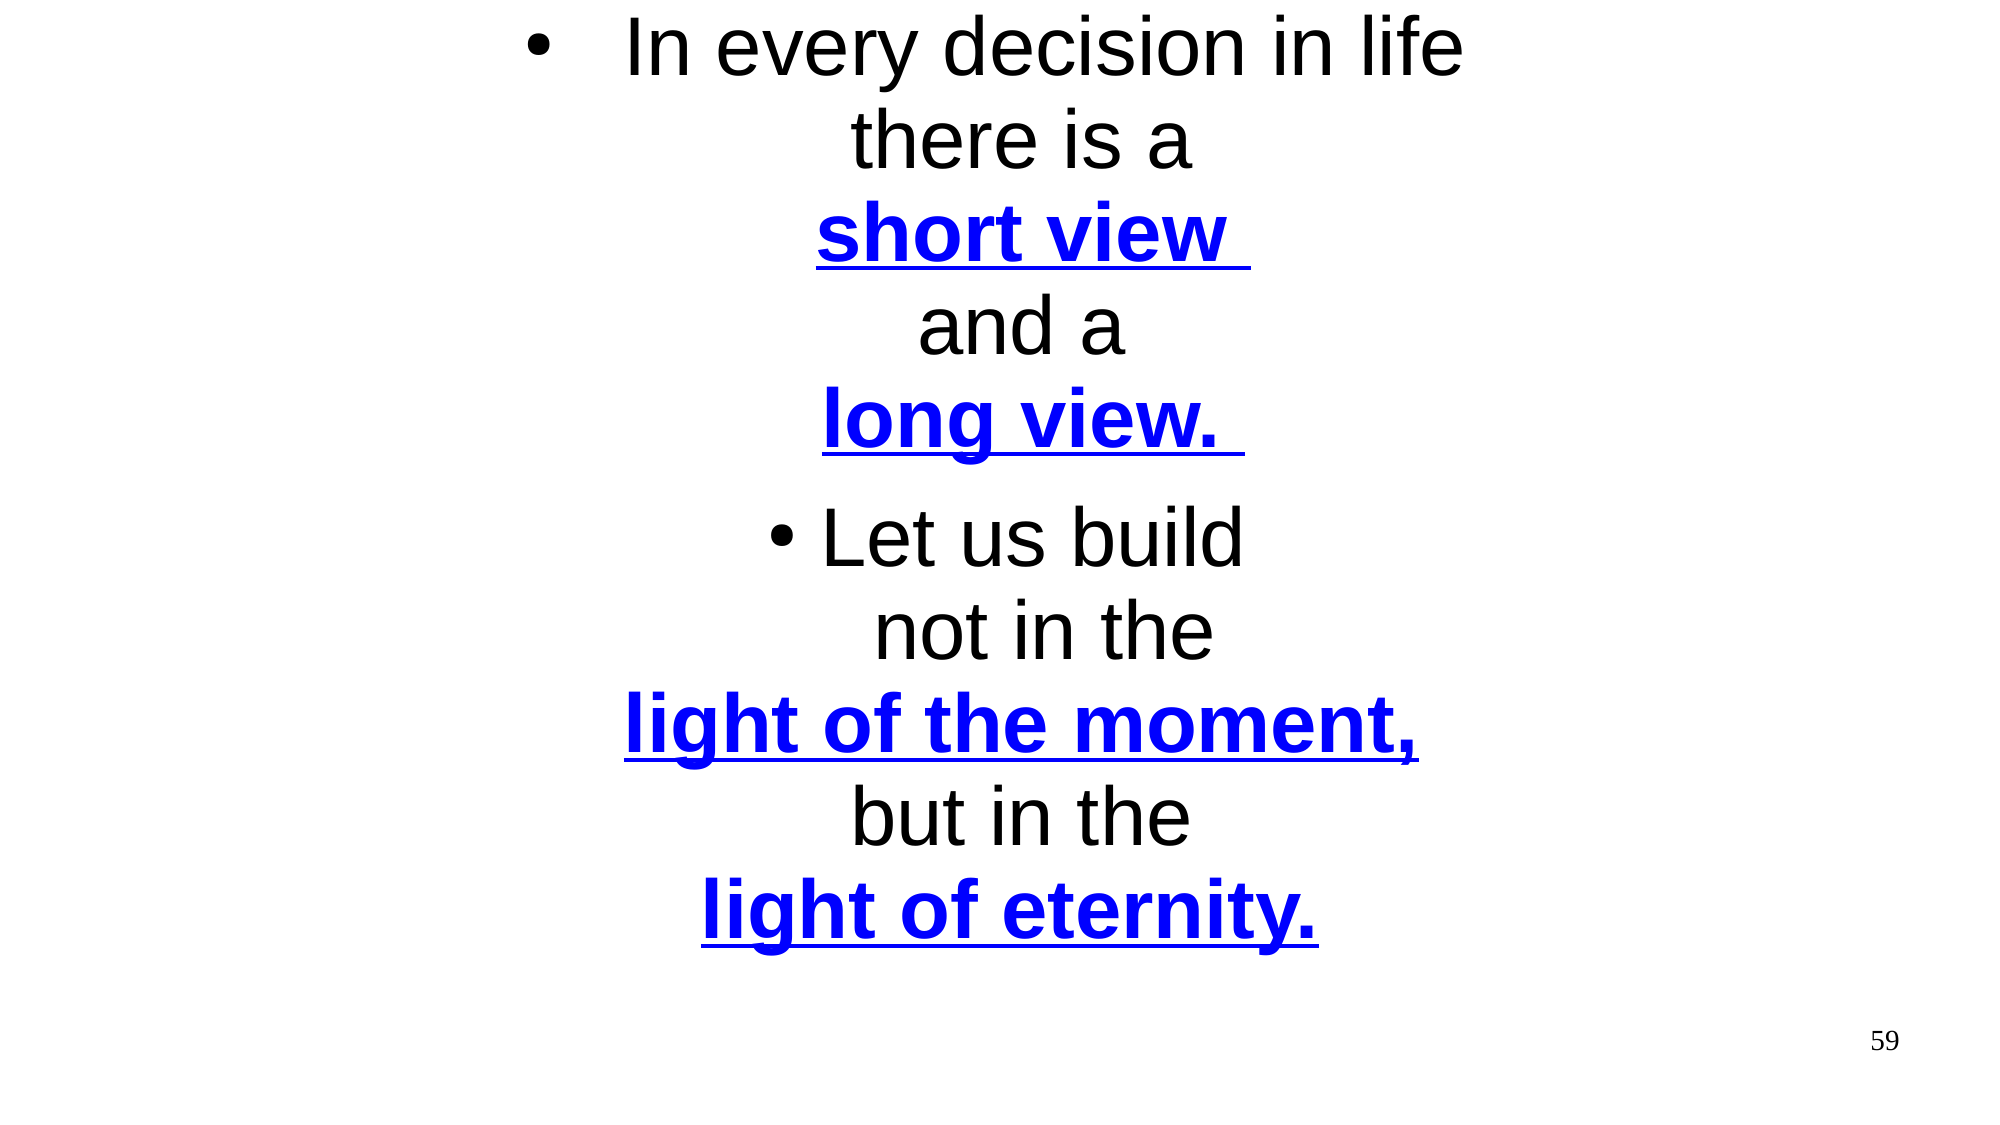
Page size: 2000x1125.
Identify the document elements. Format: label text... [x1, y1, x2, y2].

list In every decision in life there is a short view and a long view. Let us build not in the light of the moment, but in the light of eternity. [0, 0, 1996, 1123]
